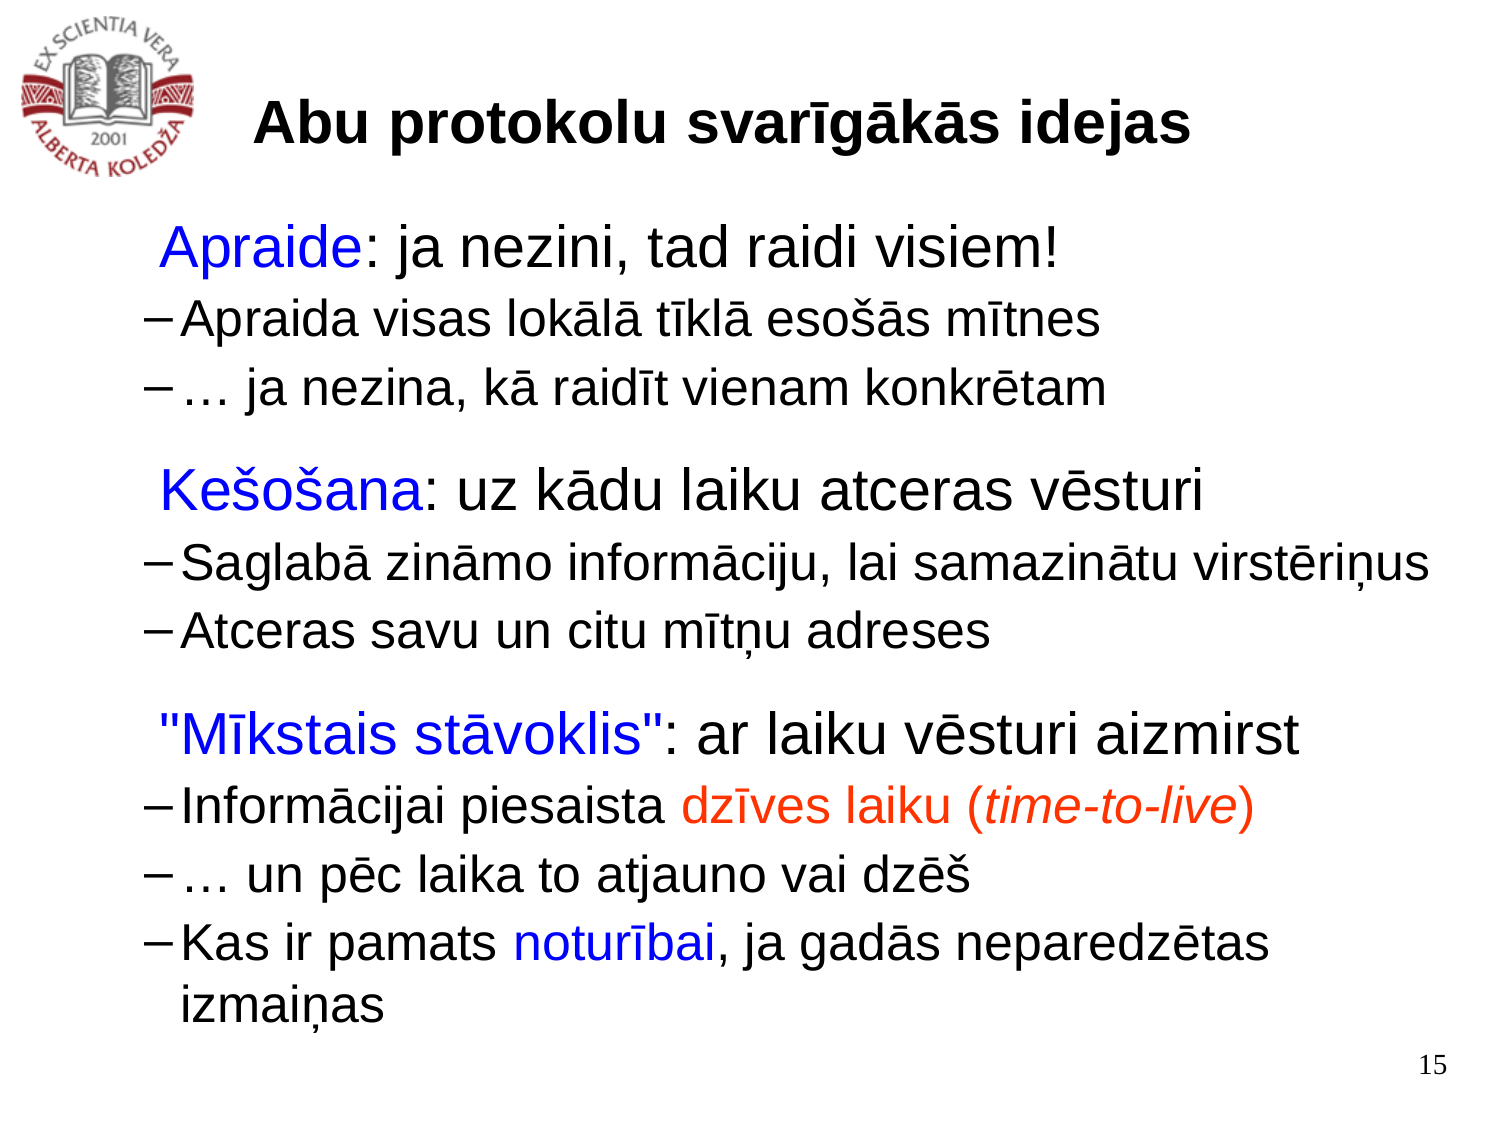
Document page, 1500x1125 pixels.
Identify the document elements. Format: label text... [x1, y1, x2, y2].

picture [21, 16, 194, 177]
title Abu protokolu svarīgākās idejas [50, 62, 1374, 175]
list Apraide: ja nezini, tad raidi visiem! Apraida visas lokālā tīklā esošās mītnes … ja nezina, kā raidīt vienam konkrētam Kešošana: uz kādu laiku atceras vēsturi Saglabā zināmo informāciju, lai samazinātu virstēriņus Atceras savu un citu mītņu adreses "Mīkstais stāvoklis": ar laiku vēsturi aizmirst Informācijai piesaista dzīves laiku (time-to-live) … un pēc laika to atjauno vai dzēš Kas ir pamats noturībai, ja gadās neparedzētas izmaiņas [74, 200, 1463, 1101]
